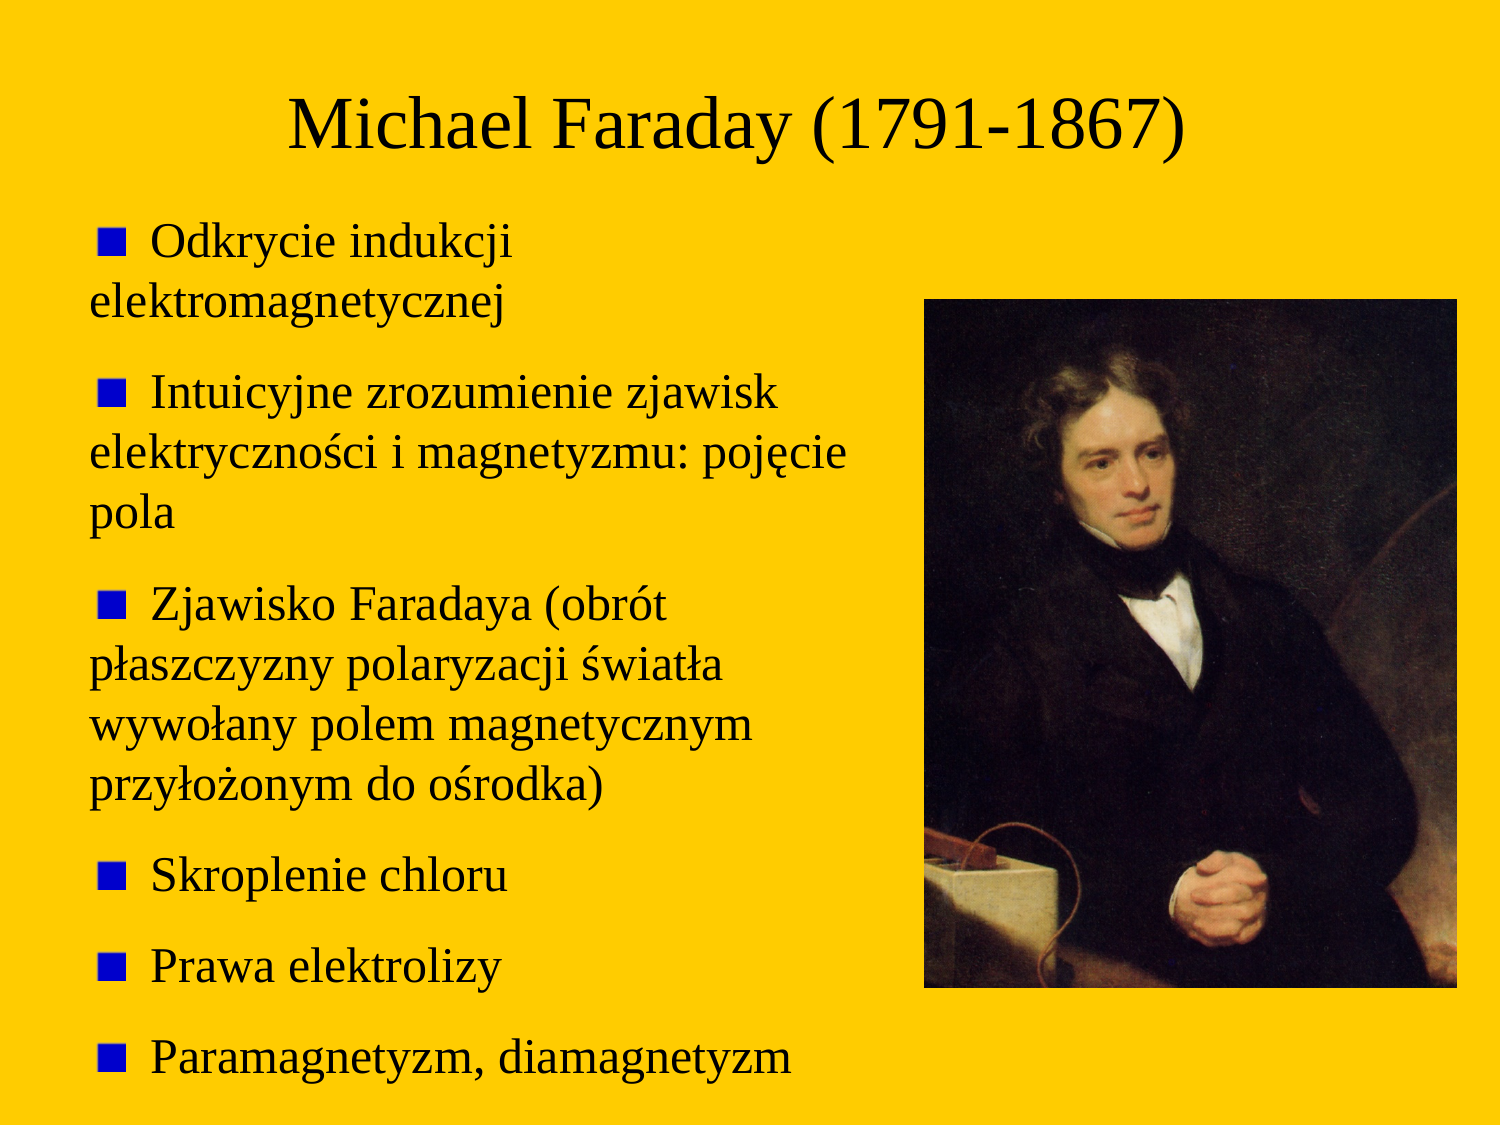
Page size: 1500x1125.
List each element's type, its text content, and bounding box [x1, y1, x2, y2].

picture [89, 370, 126, 407]
picture [89, 853, 126, 890]
text_box Odkrycie indukcji elektromagnetycznej Intuicyjne zrozumienie zjawisk elektryczności i magnetyzmu: pojęcie pola Zjawisko Faradaya (obrót płaszczyzny polaryzacji światła wywołany polem magnetycznym przyłożonym do ośrodka) Skroplenie chloru Prawa elektrolizy Paramagnetyzm, diamagnetyzm [75, 200, 913, 1092]
picture [89, 944, 126, 981]
picture [89, 582, 126, 619]
title Michael Faraday (1791-1867) [99, 37, 1375, 201]
picture [924, 299, 1457, 988]
picture [89, 1035, 126, 1072]
picture [89, 219, 126, 256]
